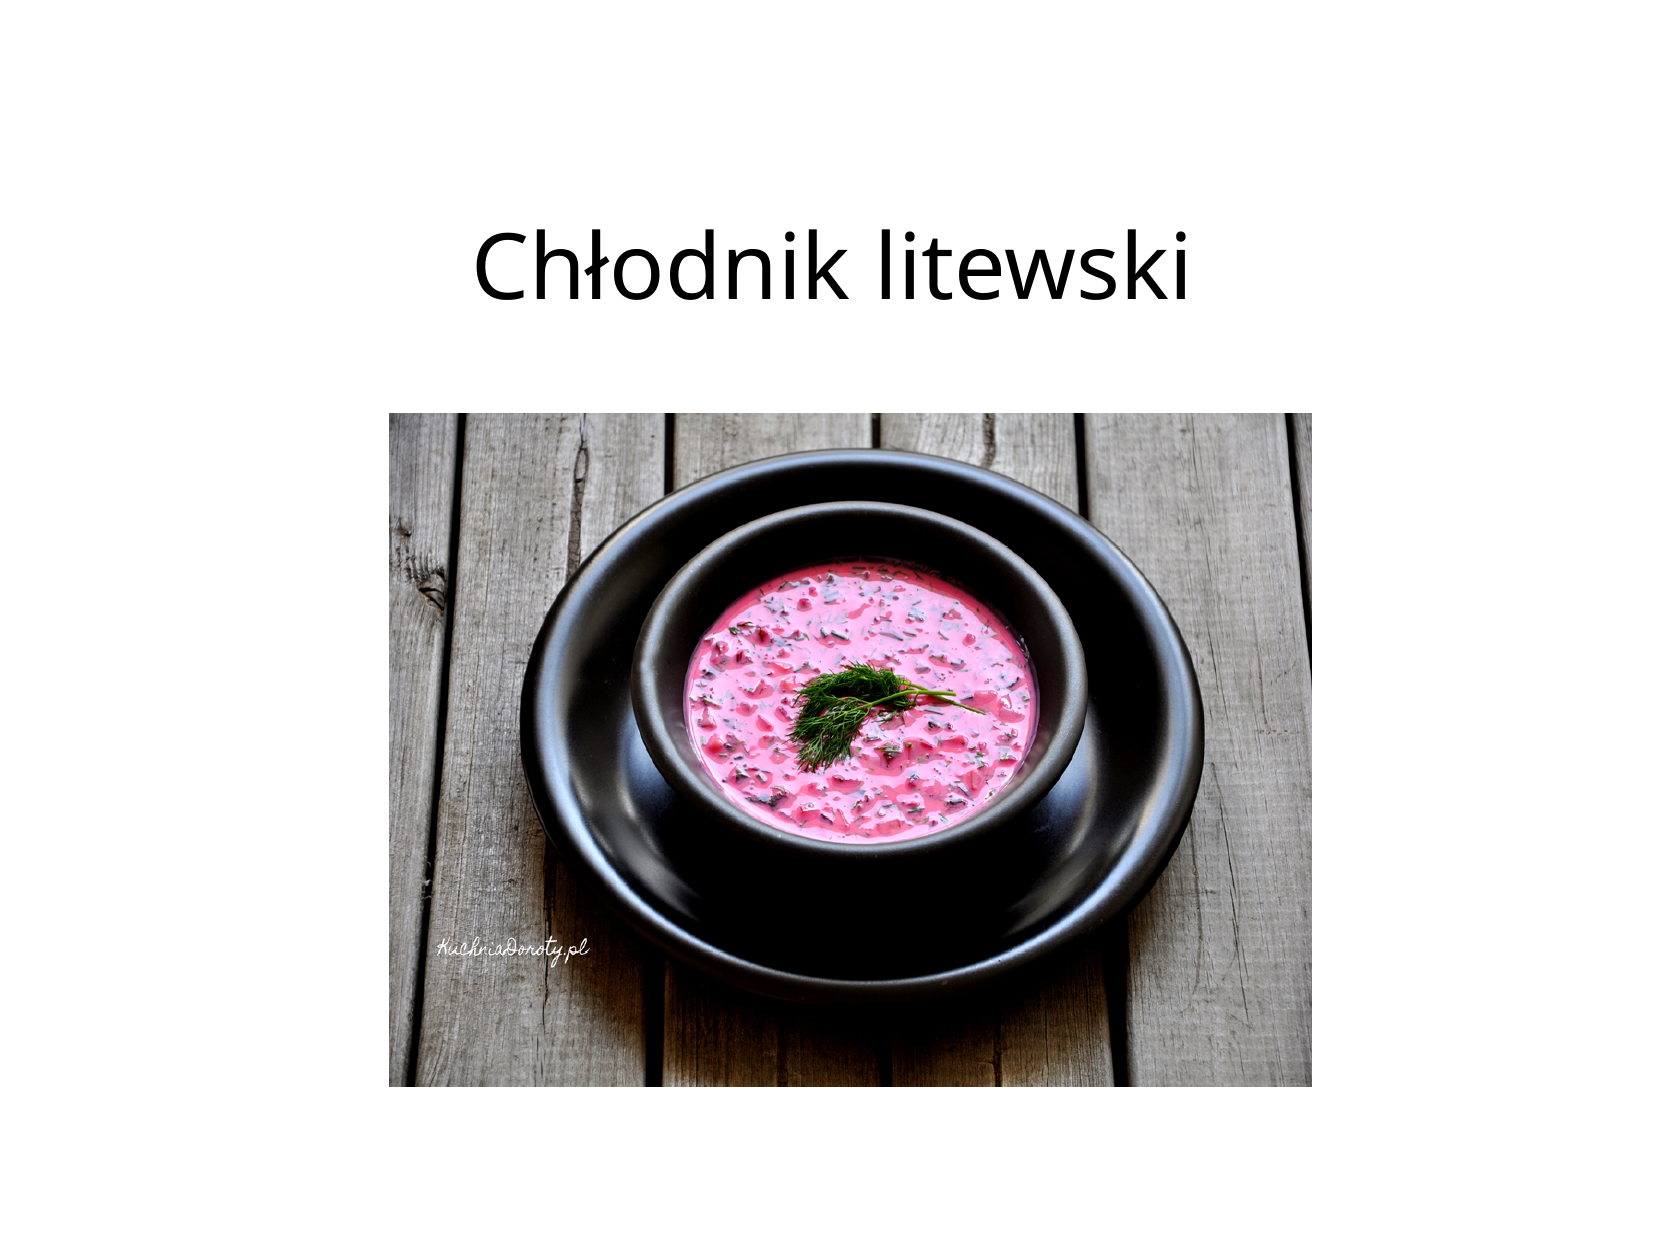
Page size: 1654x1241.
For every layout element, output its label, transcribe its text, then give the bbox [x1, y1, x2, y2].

picture [389, 413, 1312, 1087]
title Chłodnik litewski [129, 129, 1536, 396]
